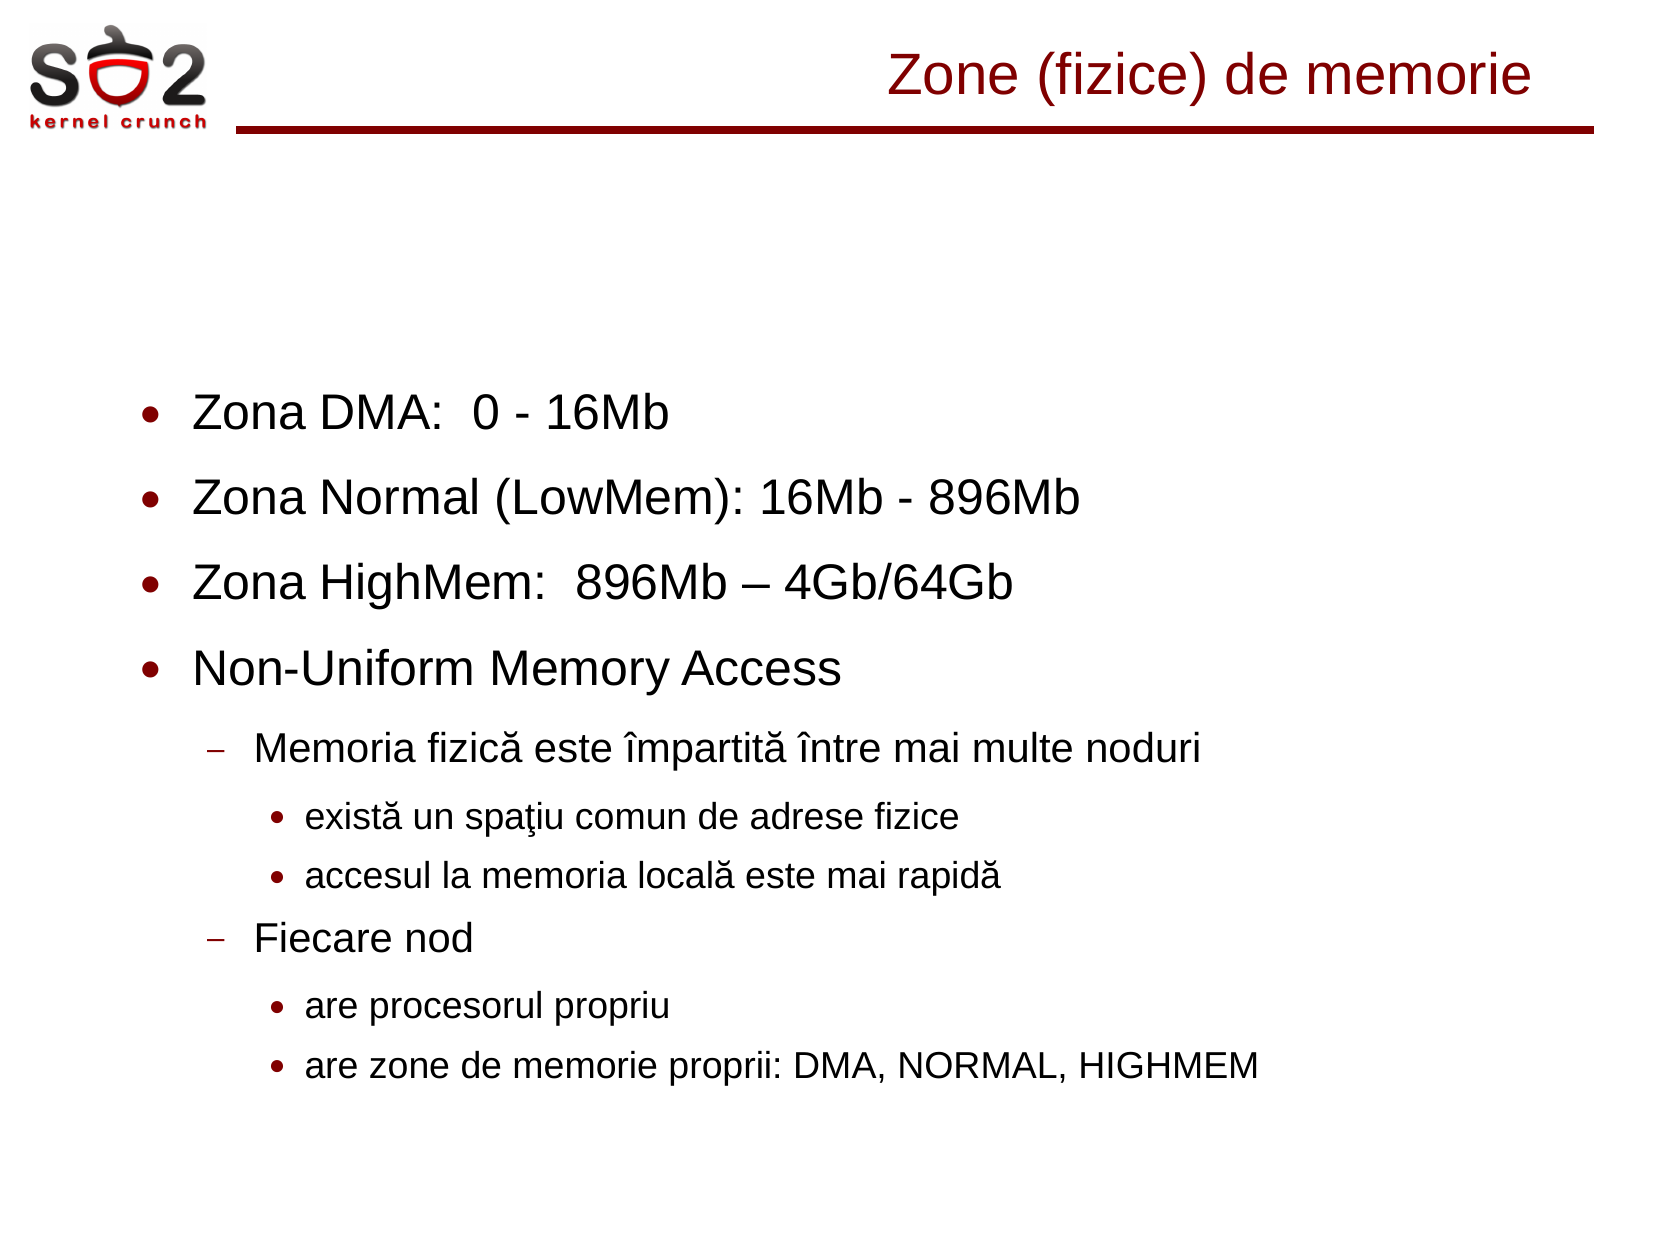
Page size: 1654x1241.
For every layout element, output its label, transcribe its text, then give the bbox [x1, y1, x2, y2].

list Zona DMA: 0 - 16Mb Zona Normal (LowMem): 16Mb - 896Mb Zona HighMem: 896Mb – 4Gb/64Gb Non-Uniform Memory Access Memoria fizică este împartită între mai multe noduri există un spaţiu comun de adrese fizice accesul la memoria locală este mai rapidă Fiecare nod are procesorul propriu are zone de memorie proprii: DMA, NORMAL, HIGHMEM [121, 344, 1534, 1126]
picture [29, 23, 121, 130]
title Zone (fizice) de memorie [121, 1, 1534, 148]
